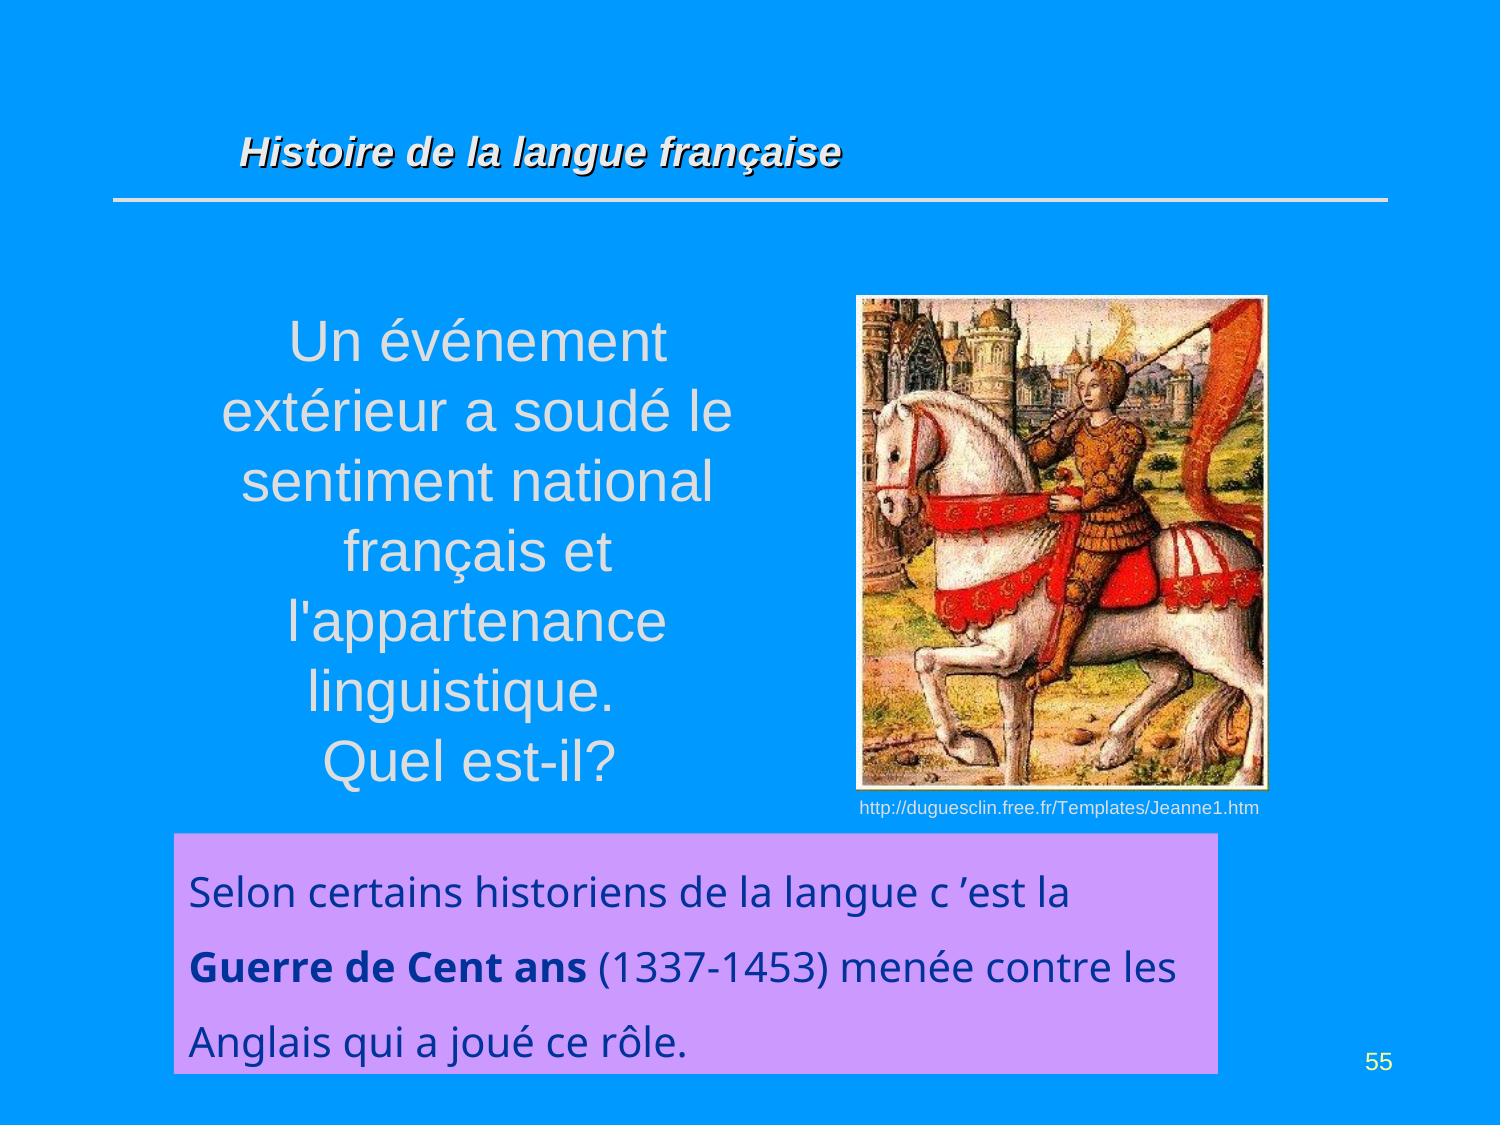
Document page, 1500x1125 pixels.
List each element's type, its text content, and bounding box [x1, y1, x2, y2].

text_box Un événement extérieur a soudé le sentiment national français et l'appartenance linguistique. Quel est-il? [173, 295, 783, 801]
text_box http://duguesclin.free.fr/Templates/Jeanne1.htm [816, 788, 1303, 827]
text_box Histoire de la langue française [224, 116, 858, 183]
picture [856, 295, 1269, 788]
text_box Selon certains historiens de la langue c ’est la Guerre de Cent ans (1337-1453) menée contre les Anglais qui a joué ce rôle. [173, 833, 1218, 1074]
